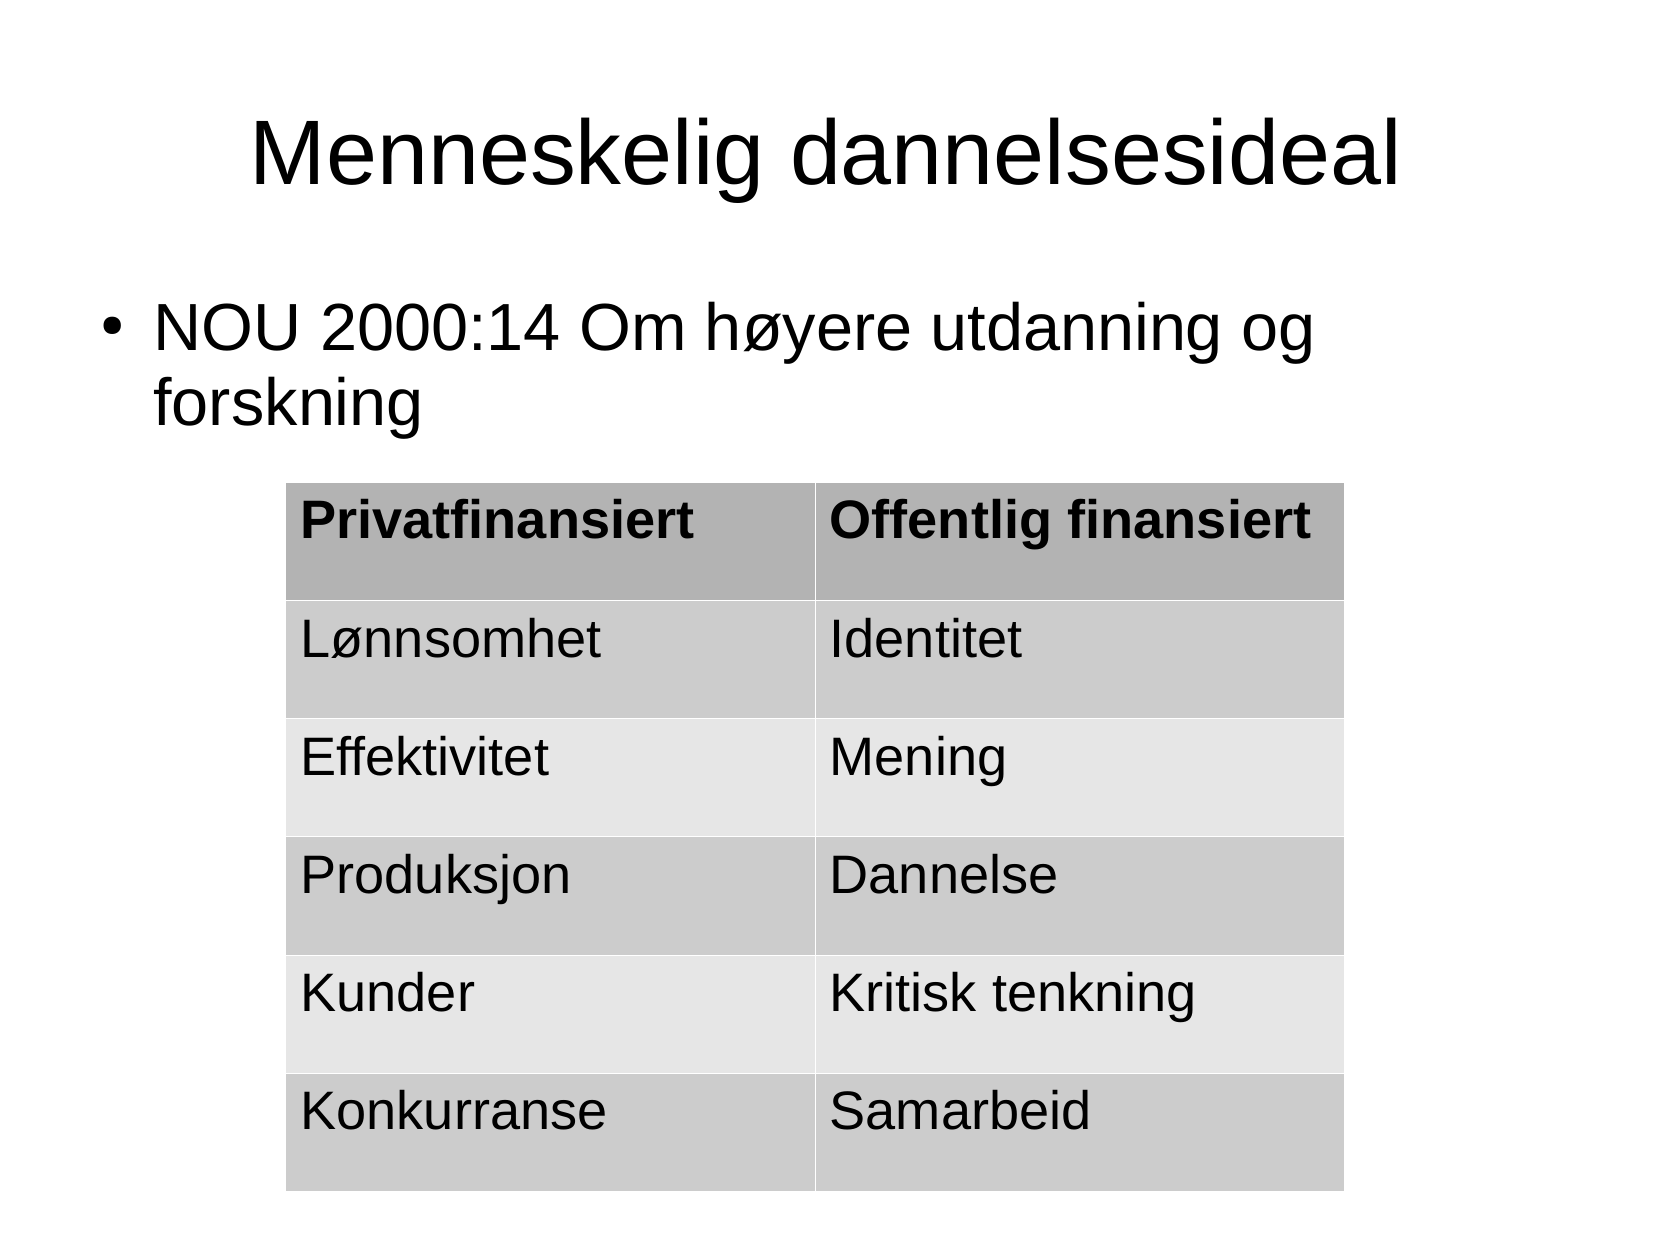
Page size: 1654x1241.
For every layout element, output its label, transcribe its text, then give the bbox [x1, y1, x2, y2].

table_cell Samarbeid [816, 1074, 1344, 1191]
table_header Privatfinansiert [286, 483, 815, 600]
table_header Offentlig finansiert [816, 483, 1344, 600]
table_cell Produksjon [286, 837, 815, 955]
table_cell Konkurranse [286, 1074, 815, 1191]
title Menneskelig dannelsesideal [82, 49, 1571, 257]
table_cell Mening [816, 719, 1344, 836]
table_cell Effektivitet [286, 719, 815, 836]
list NOU 2000:14 Om høyere utdanning og forskning [82, 290, 1571, 1010]
table_cell Dannelse [816, 837, 1344, 955]
table_cell Kritisk tenkning [816, 956, 1344, 1073]
table_cell Lønnsomhet [286, 601, 815, 718]
table_cell Kunder [286, 956, 815, 1073]
table_cell Identitet [816, 601, 1344, 718]
